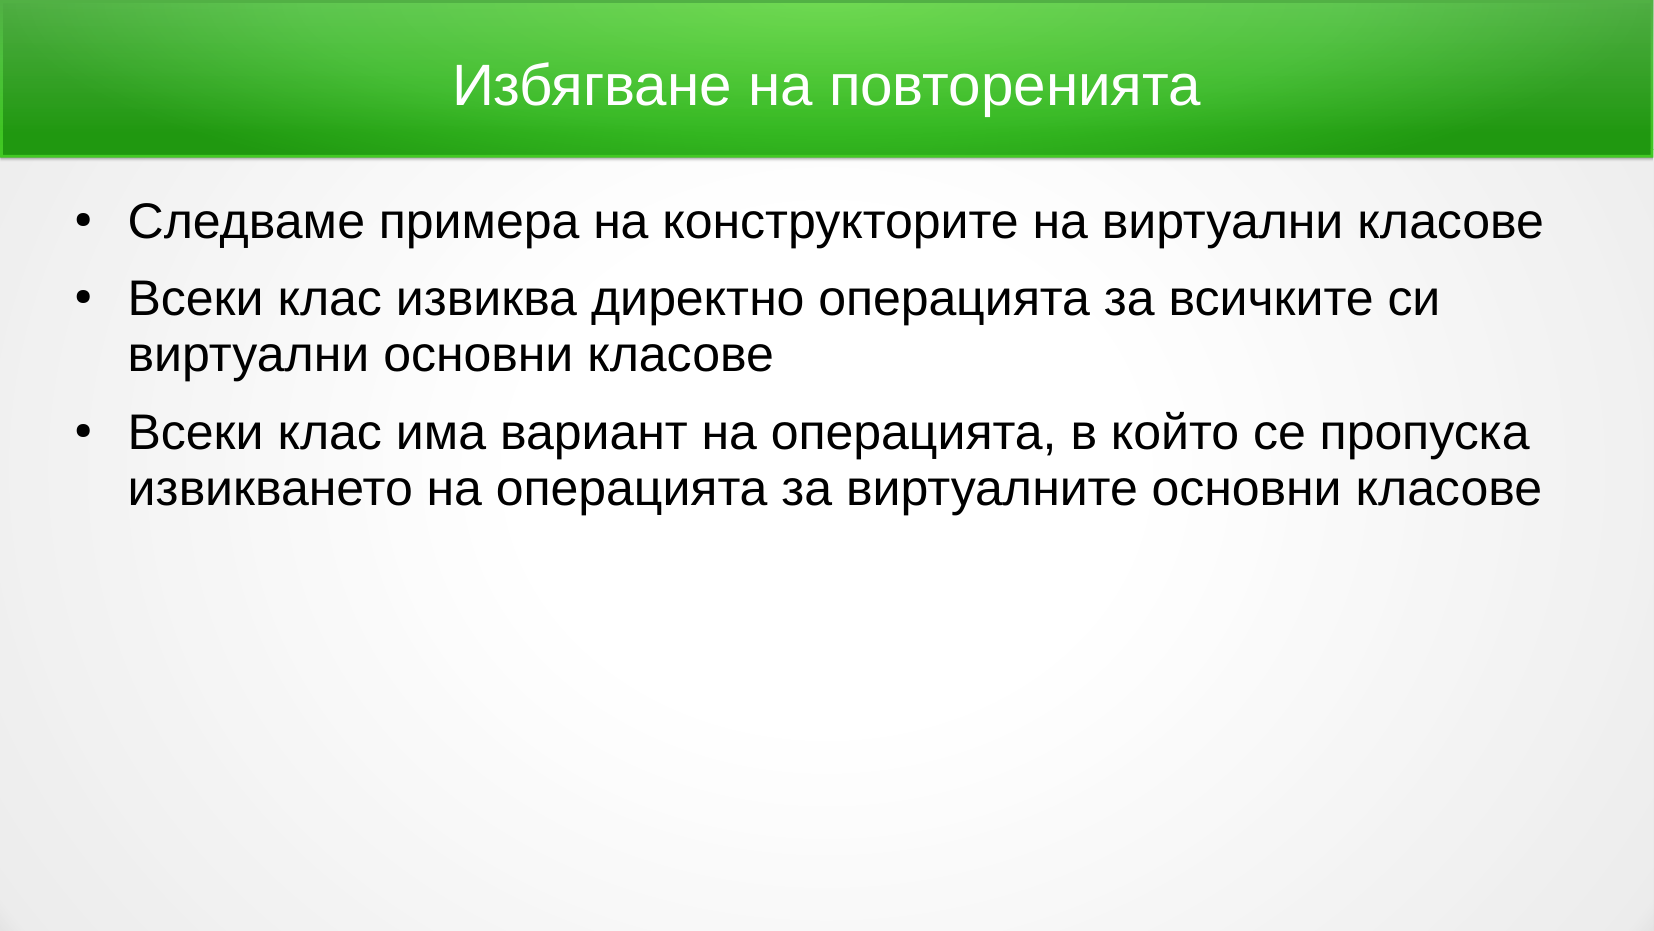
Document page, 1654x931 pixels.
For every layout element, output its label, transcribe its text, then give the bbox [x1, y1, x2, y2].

list Следваме примера на конструкторите на виртуални класове Всеки клас извиква директно операцията за всичките си виртуални основни класове Всеки клас има вариант на операцията, в който се пропуска извикването на операцията за виртуалните основни класове [56, 192, 1619, 898]
title Избягване на повторенията [82, 36, 1571, 135]
